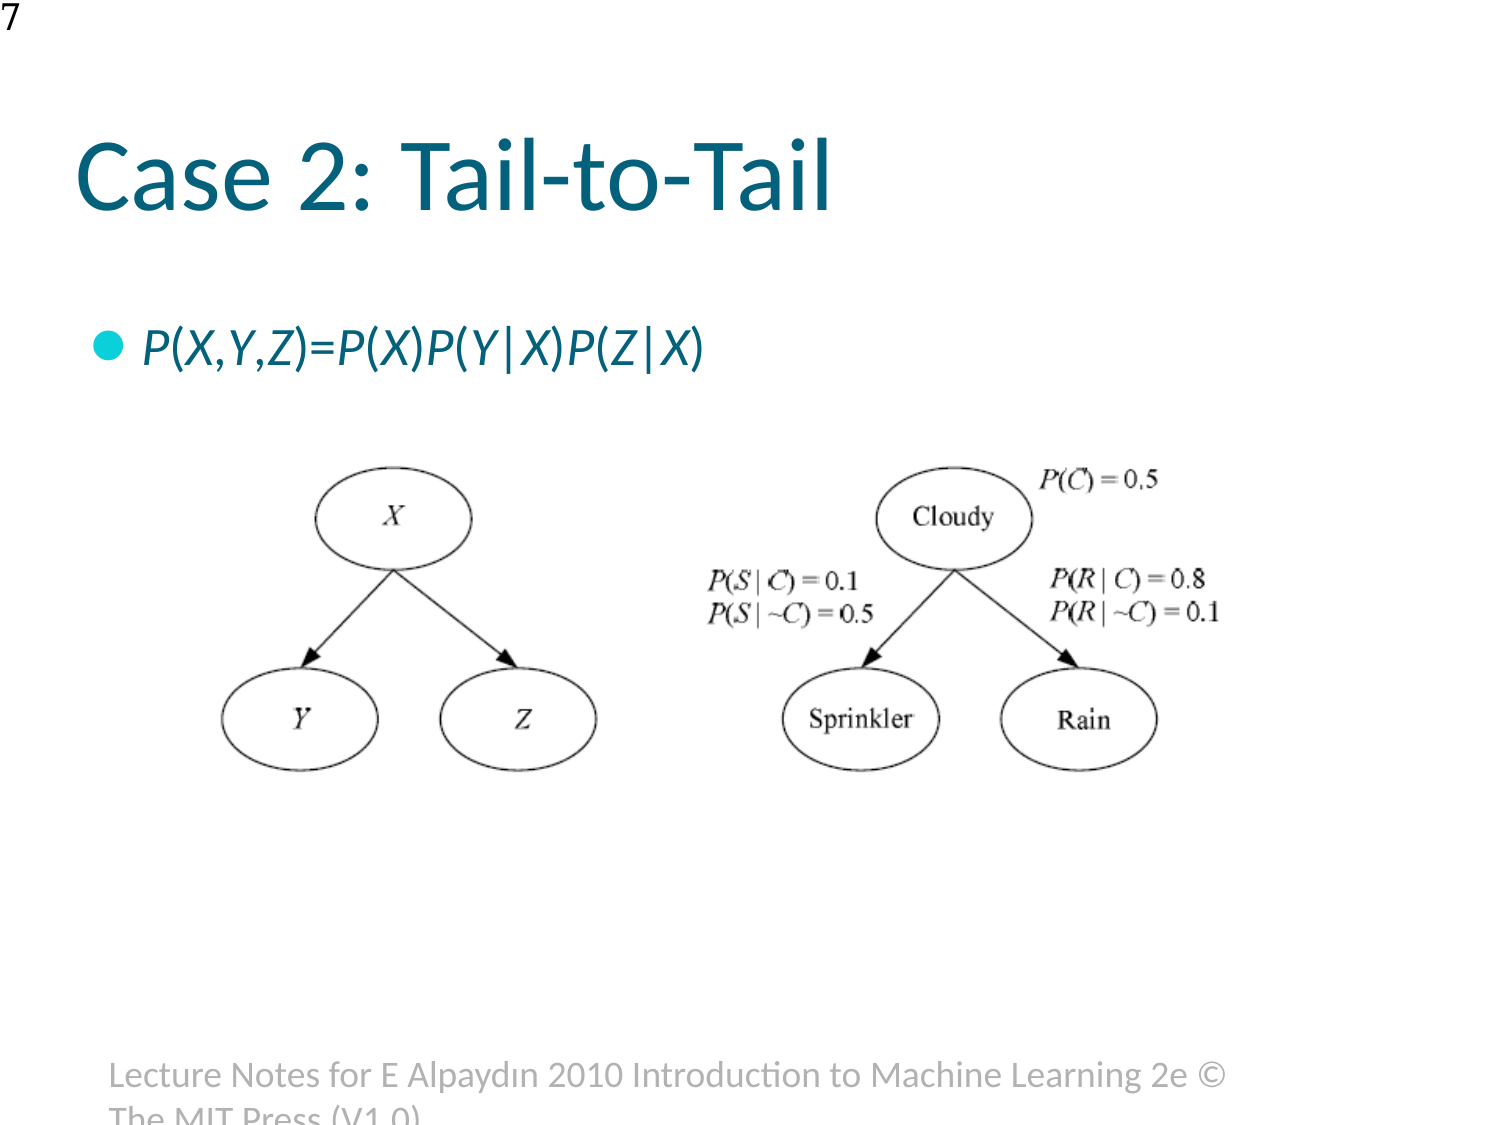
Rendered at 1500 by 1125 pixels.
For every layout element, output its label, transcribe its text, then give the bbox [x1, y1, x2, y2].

title Case 2: Tail-to-Tail [75, 115, 1425, 237]
picture [218, 435, 1225, 780]
list P(X,Y,Z)=P(X)P(Y|X)P(Z|X) [75, 317, 1425, 1038]
footer Lecture Notes for E Alpaydın 2010 Introduction to Machine Learning 2e © The MIT Press (V1.0) [93, 1042, 1254, 1103]
